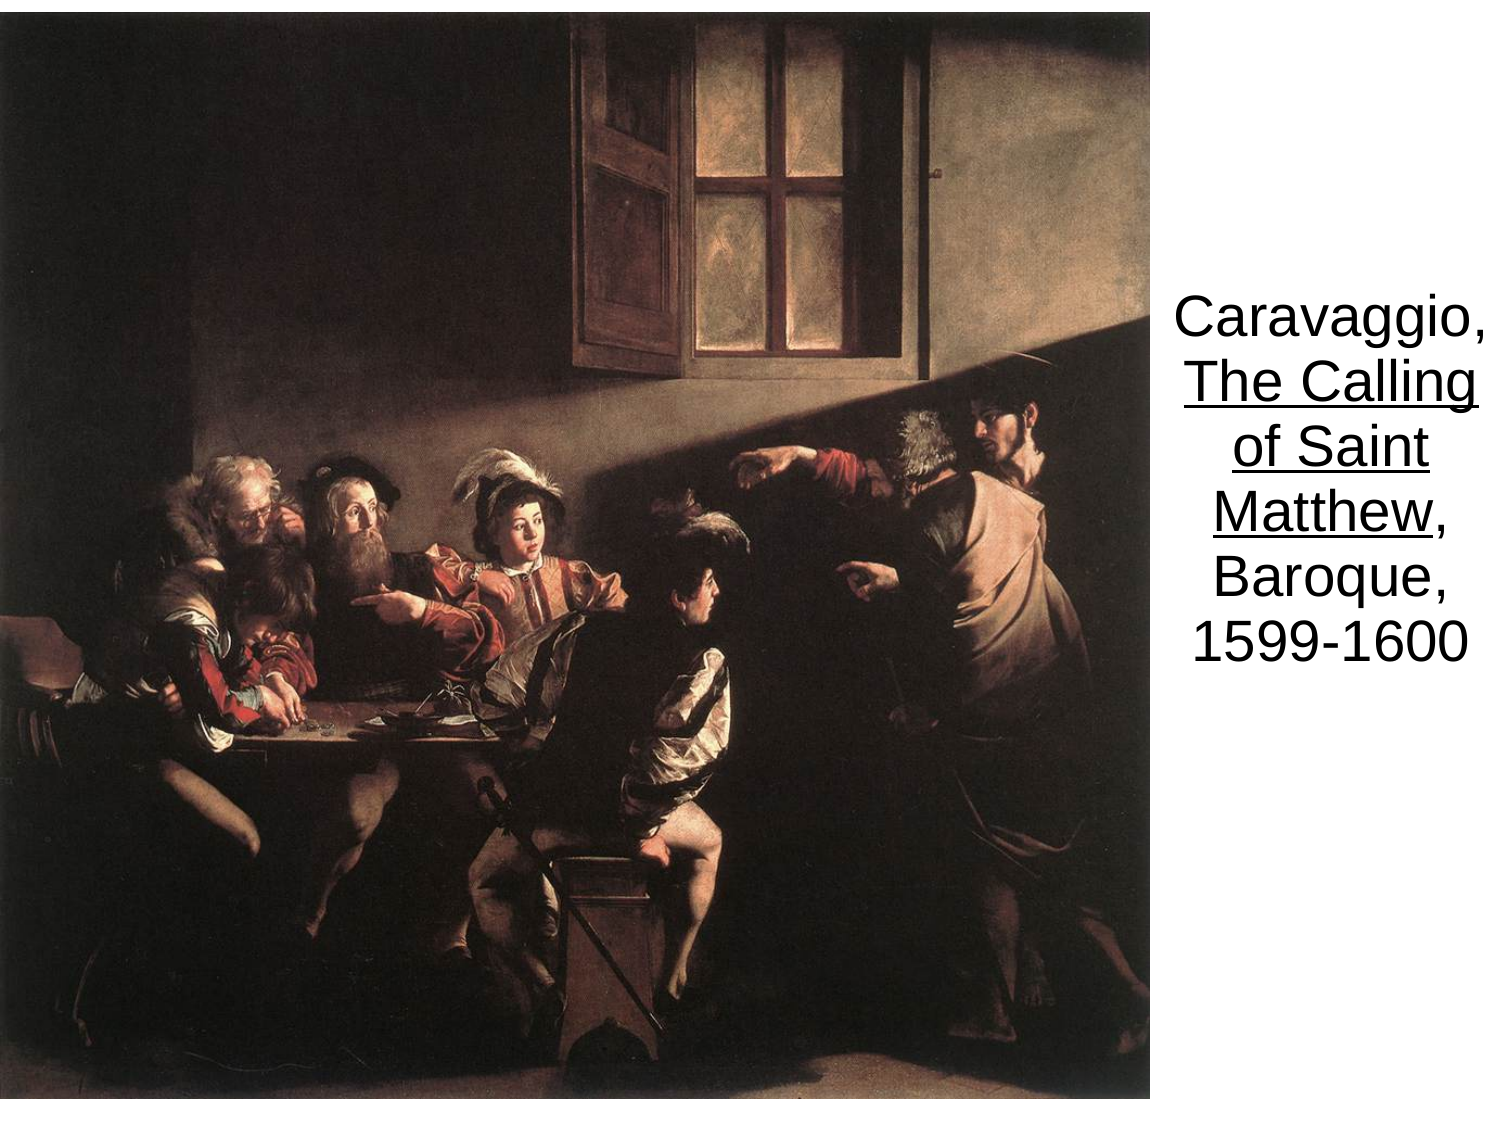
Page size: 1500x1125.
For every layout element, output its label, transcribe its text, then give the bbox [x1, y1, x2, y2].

picture [0, 12, 1150, 1099]
title Caravaggio, The Calling of Saint Matthew, Baroque, 1599-1600 [1150, 45, 1500, 913]
